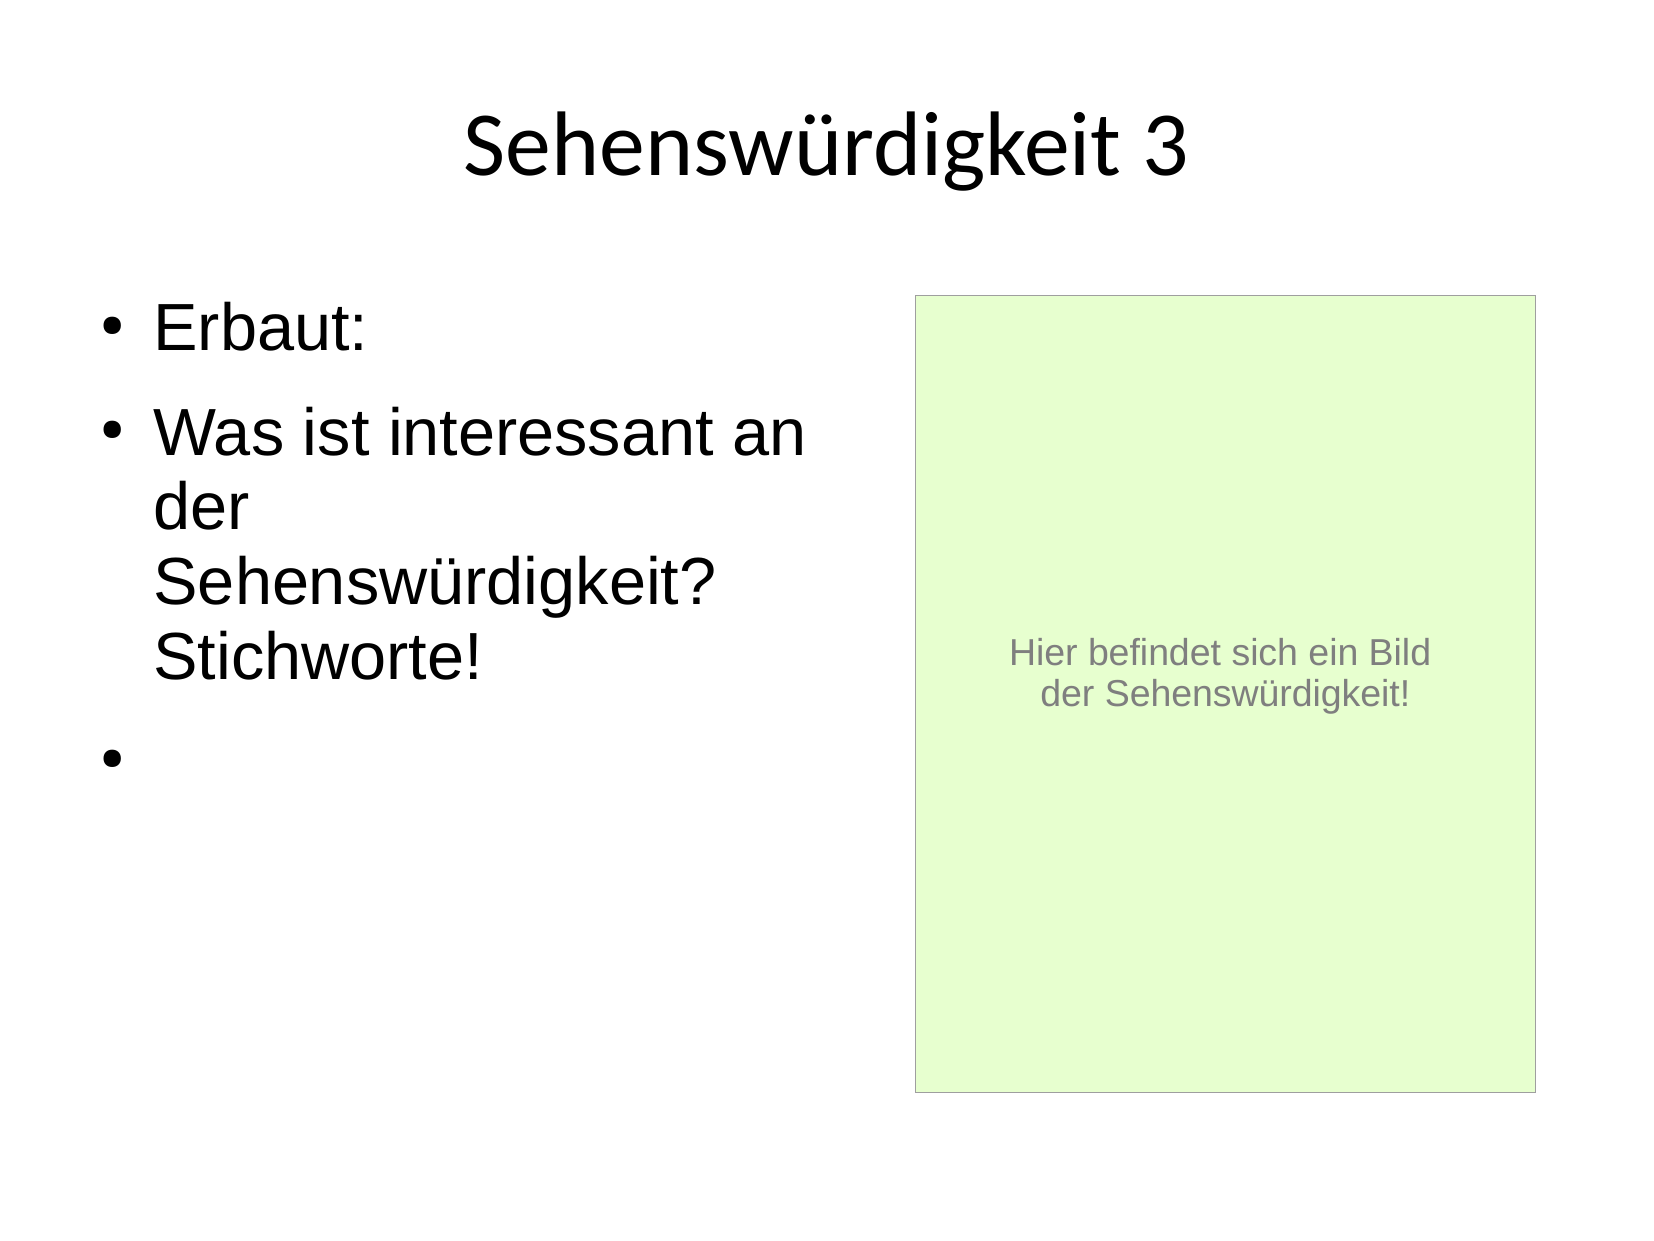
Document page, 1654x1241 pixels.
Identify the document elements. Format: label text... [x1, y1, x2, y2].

list Erbaut: Was ist interessant an der Sehenswürdigkeit?Stichworte! [82, 290, 809, 1010]
title Sehenswürdigkeit 3 [82, 49, 1571, 257]
text_box Hier befindet sich ein Bild der Sehenswürdigkeit! [915, 295, 1536, 1093]
